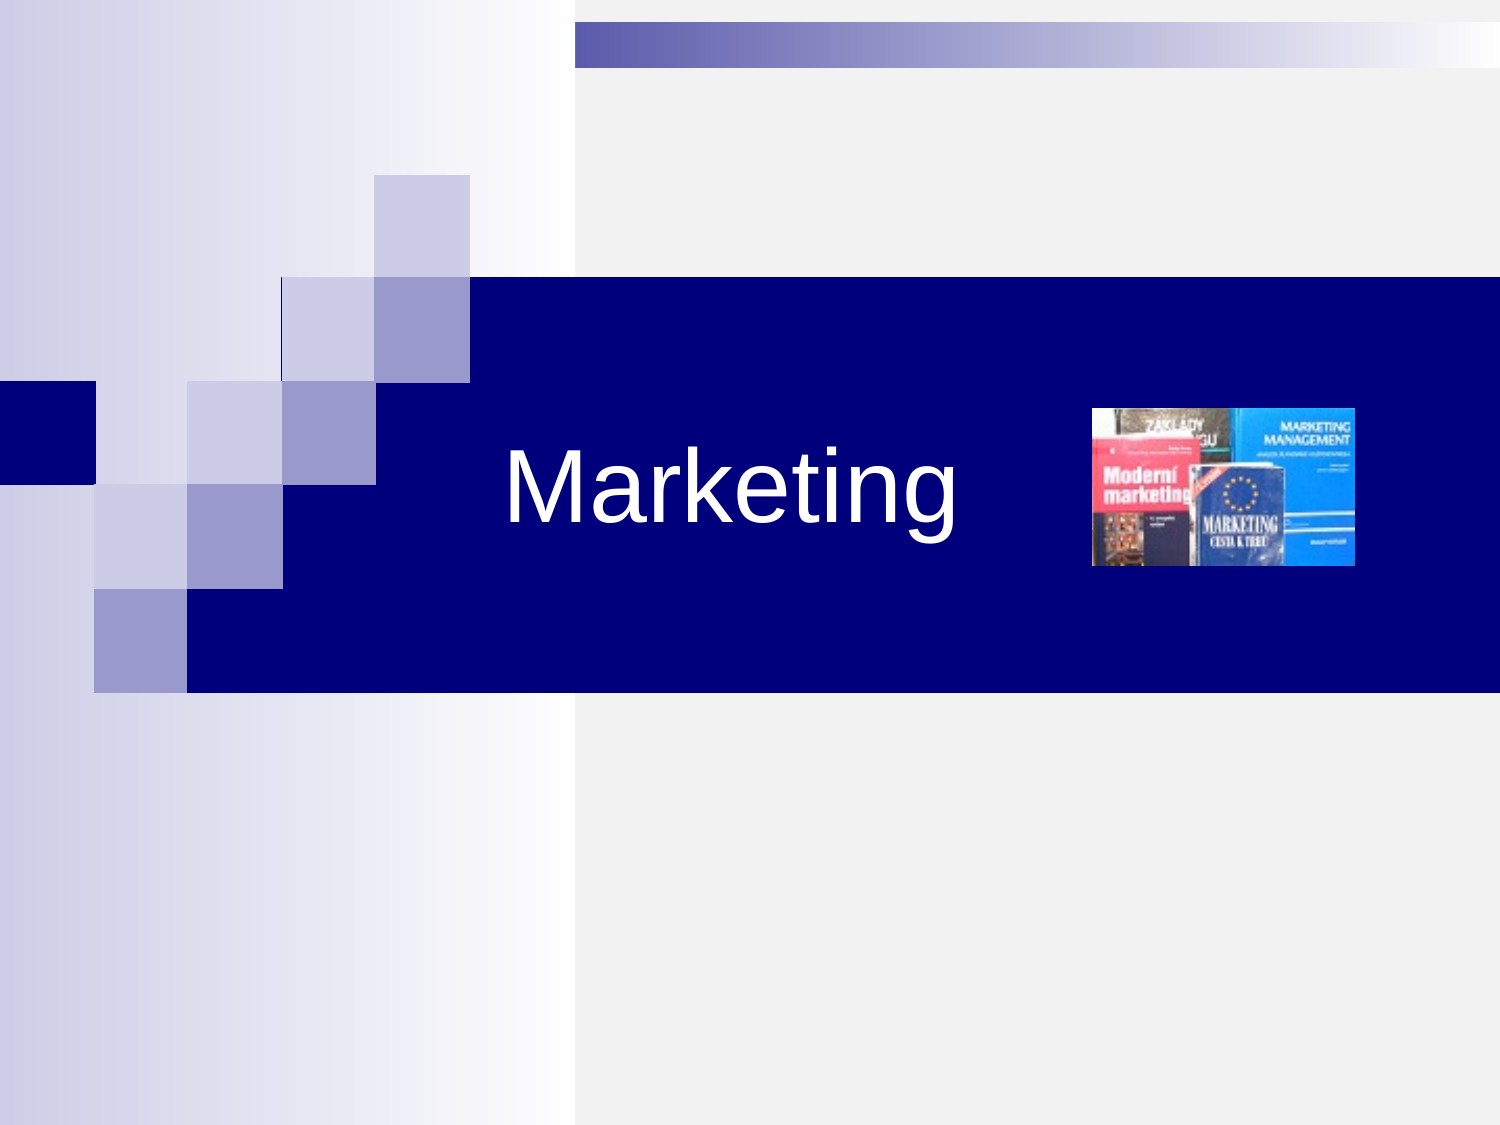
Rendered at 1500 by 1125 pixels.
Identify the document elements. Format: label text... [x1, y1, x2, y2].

title Marketing [487, 299, 1476, 663]
picture [1092, 408, 1355, 566]
